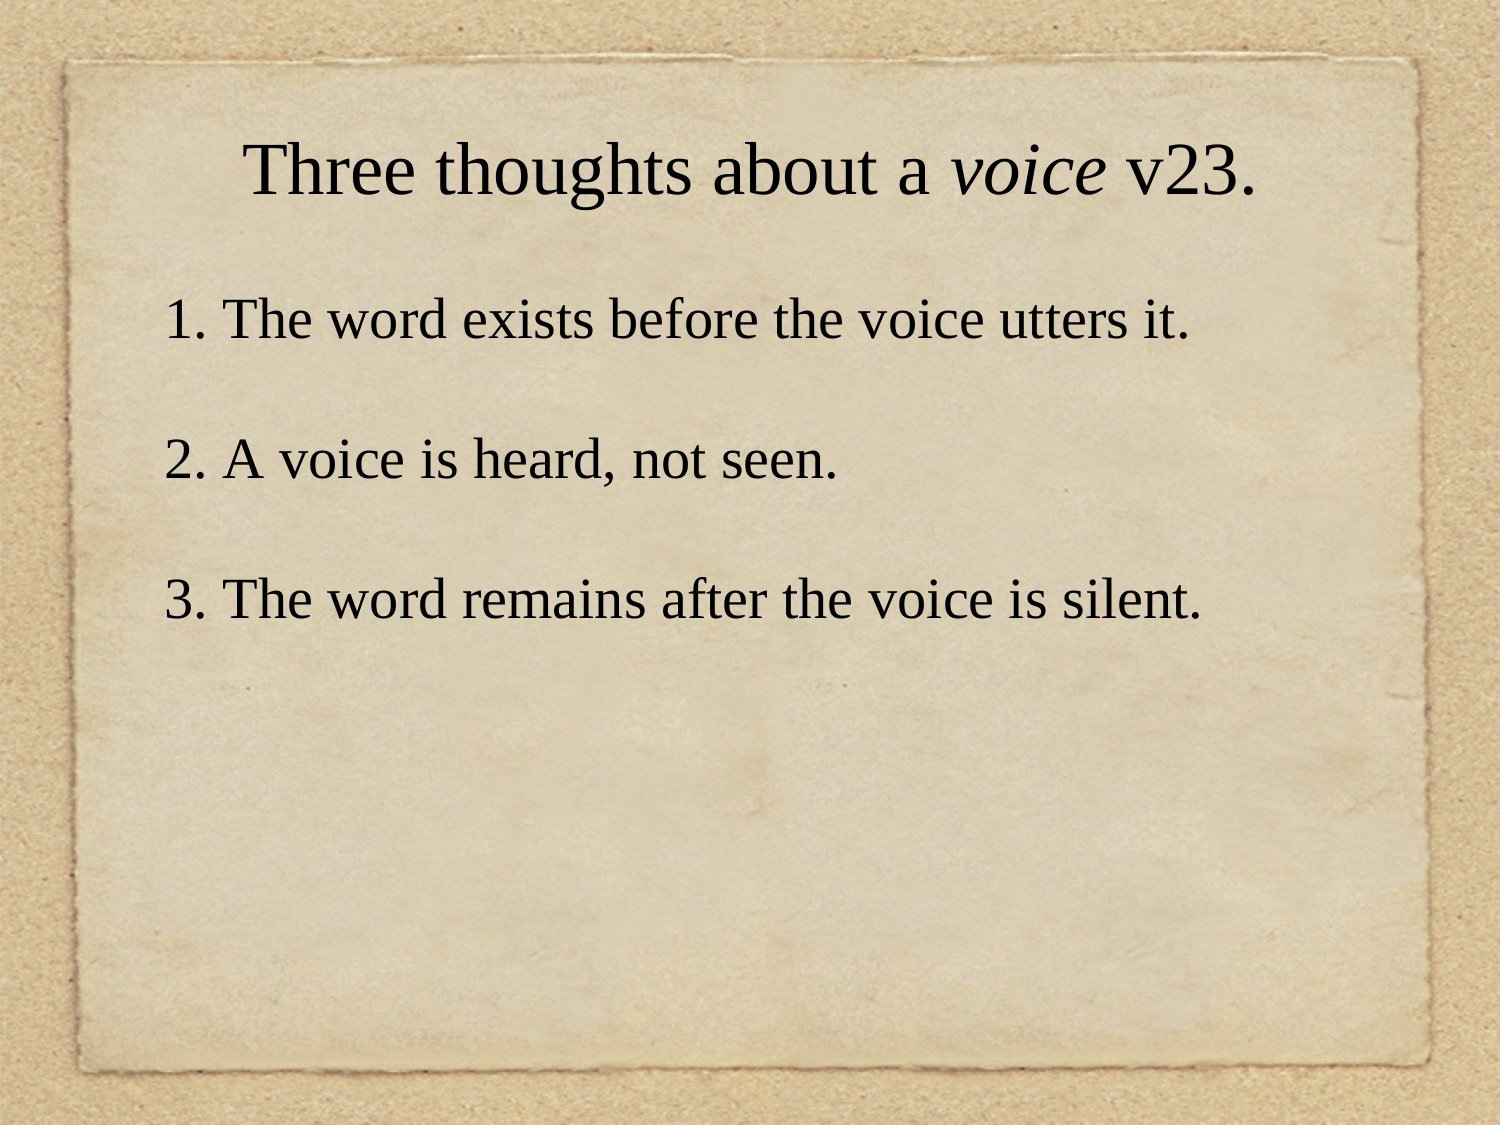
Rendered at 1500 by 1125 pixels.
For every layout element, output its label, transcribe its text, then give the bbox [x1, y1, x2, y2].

picture [0, 0, 1500, 1125]
text_box Three thoughts about a voice v23. 1. The word exists before the voice utters it. 2. A voice is heard, not seen. 3. The word remains after the voice is silent. [150, 112, 1351, 638]
